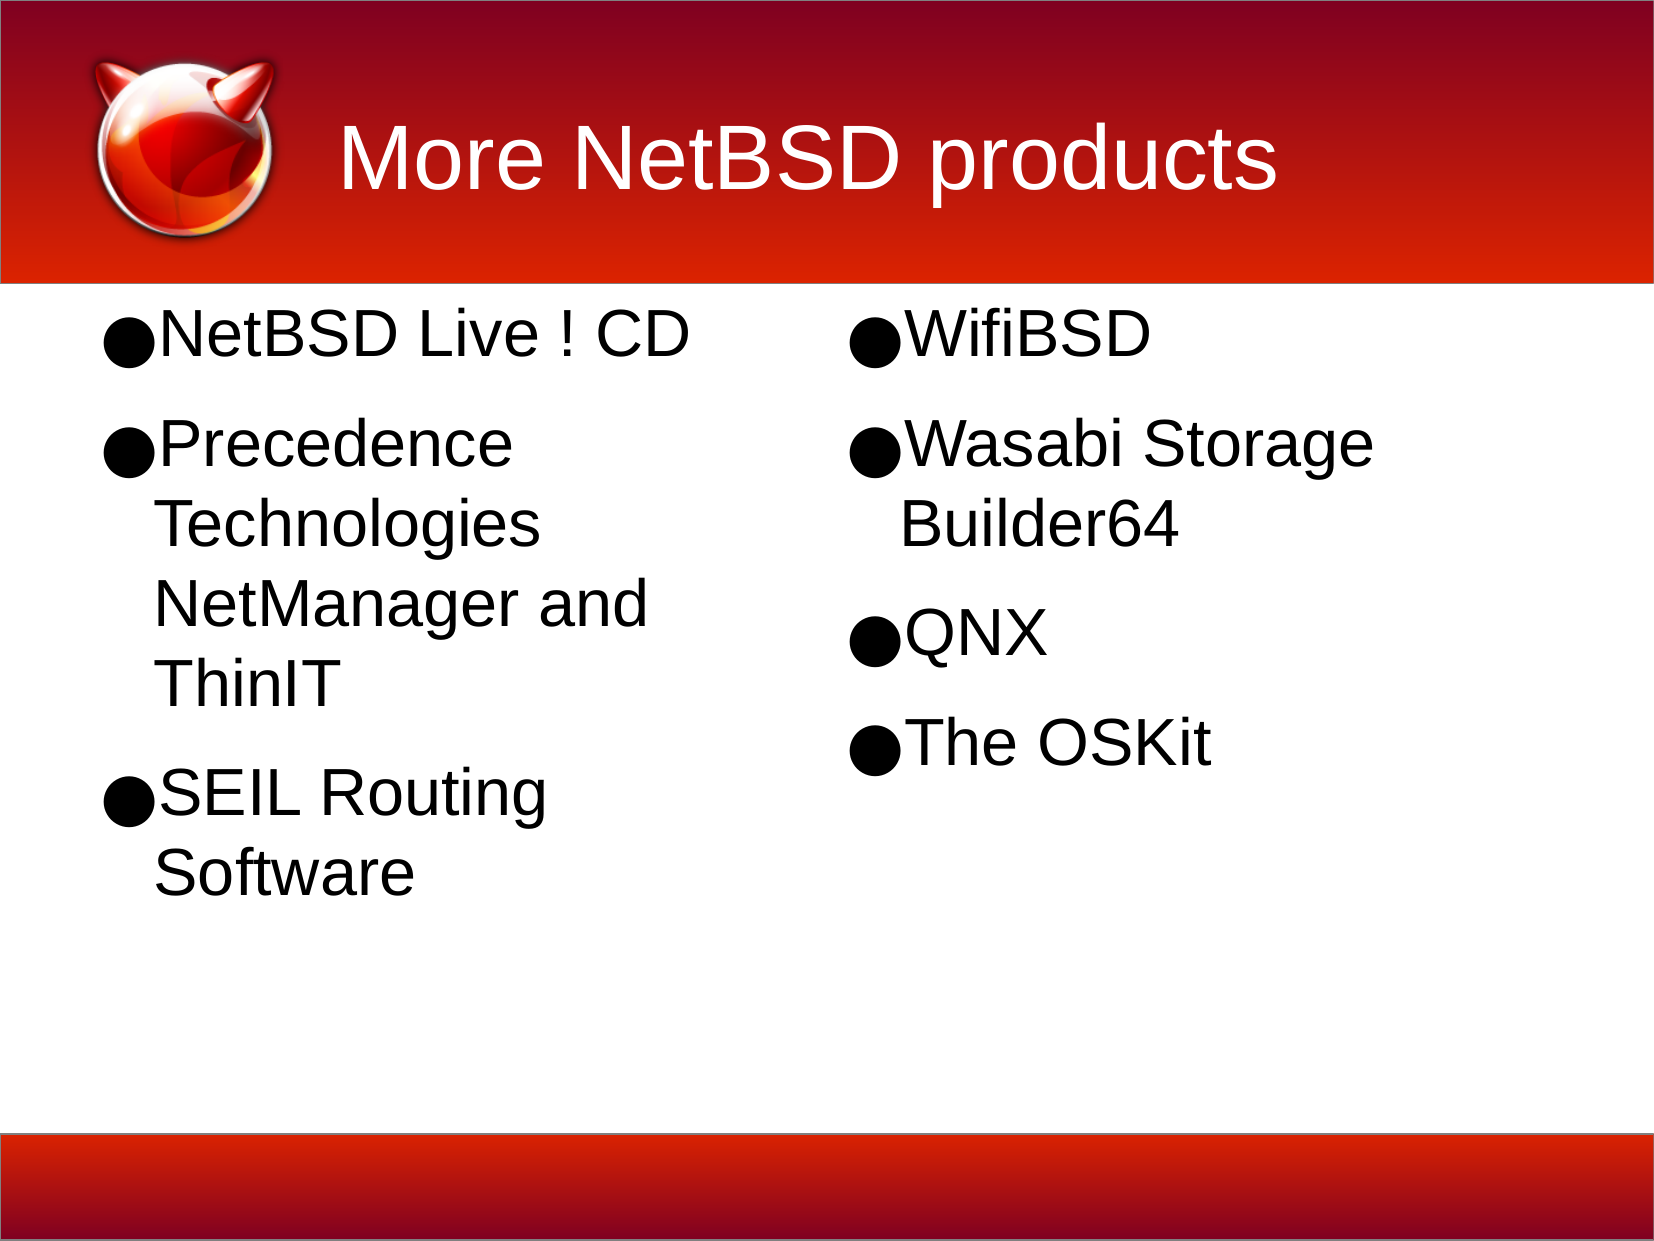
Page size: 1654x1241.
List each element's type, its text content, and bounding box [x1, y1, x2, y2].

text_box WifiBSD Wasabi Storage Builder64 QNX The OSKit [828, 290, 1539, 1010]
text_box More NetBSD products [82, 49, 1536, 257]
text_box NetBSD Live ! CD Precedence Technologies NetManager and ThinIT SEIL Routing Software [82, 290, 793, 1010]
